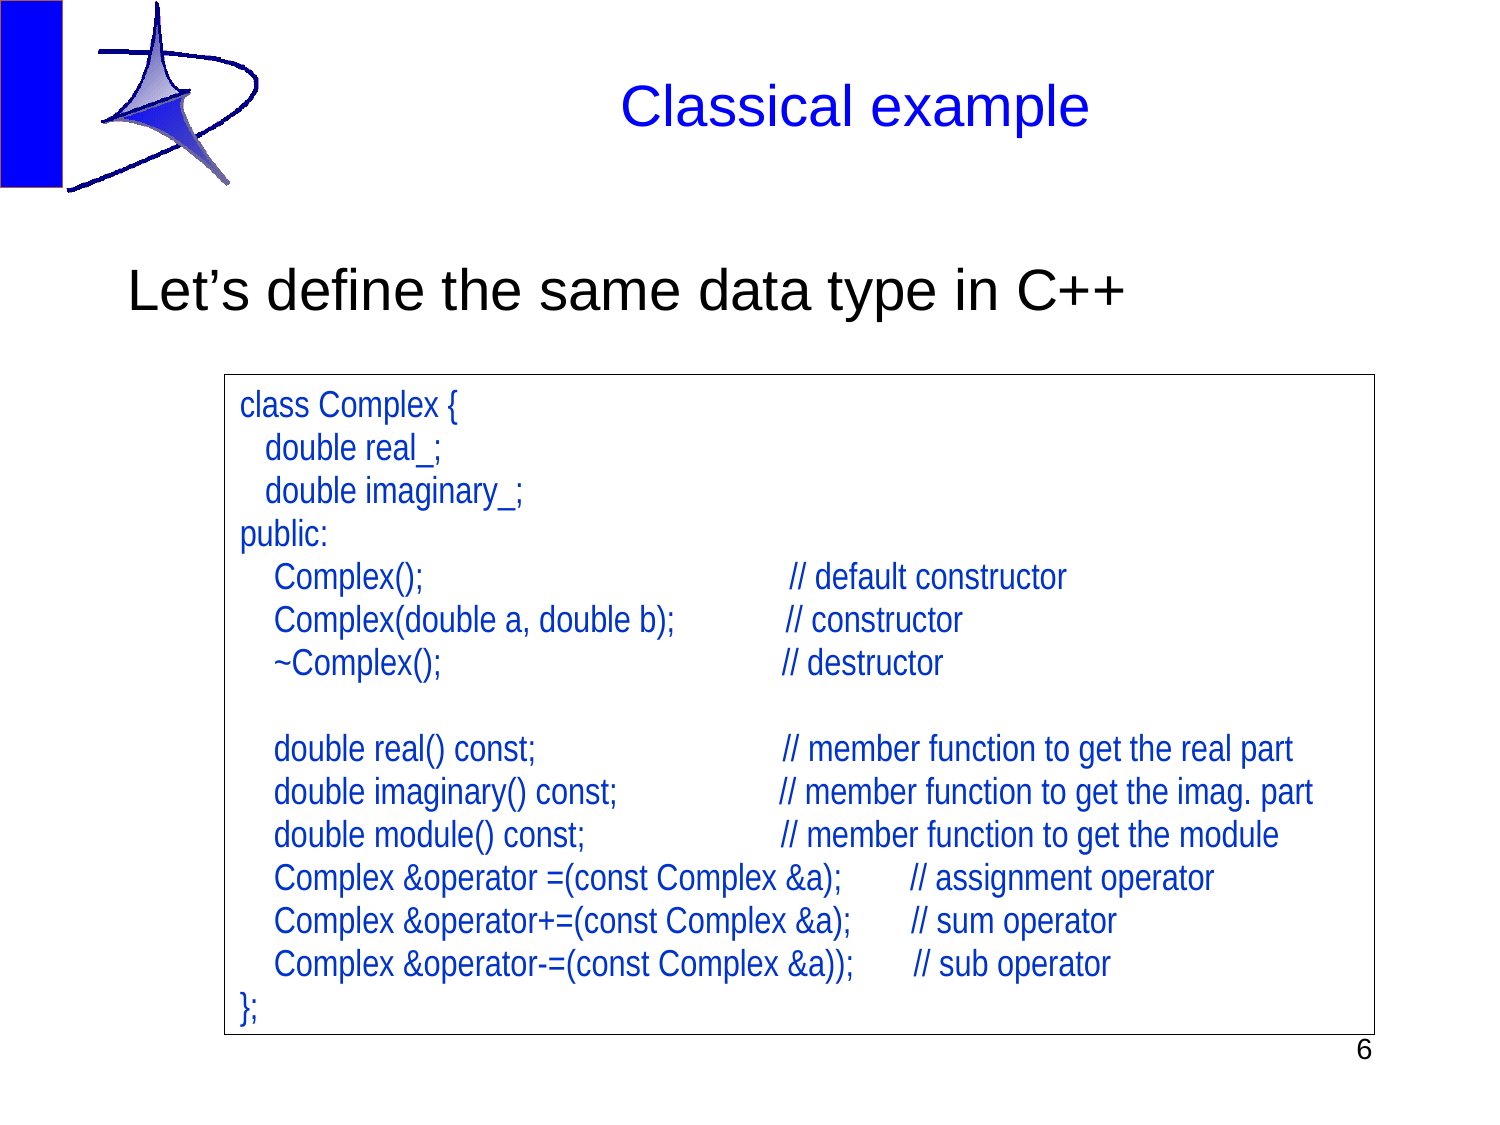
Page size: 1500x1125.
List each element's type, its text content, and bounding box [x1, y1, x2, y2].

title Classical example [262, 24, 1450, 188]
text_box class Complex { double real_; double imaginary_; public: Complex(); // default constructor Complex(double a, double b); // constructor ~Complex(); // destructor double real() const; // member function to get the real part double imaginary() const; // member function to get the imag. part double module() const; // member function to get the module Complex &operator =(const Complex &a); // assignment operator Complex &operator+=(const Complex &a); // sum operator Complex &operator-=(const Complex &a)); // sub operator }; [224, 374, 1375, 1035]
picture [62, 0, 263, 197]
list Let’s define the same data type in C++ [112, 249, 1450, 376]
